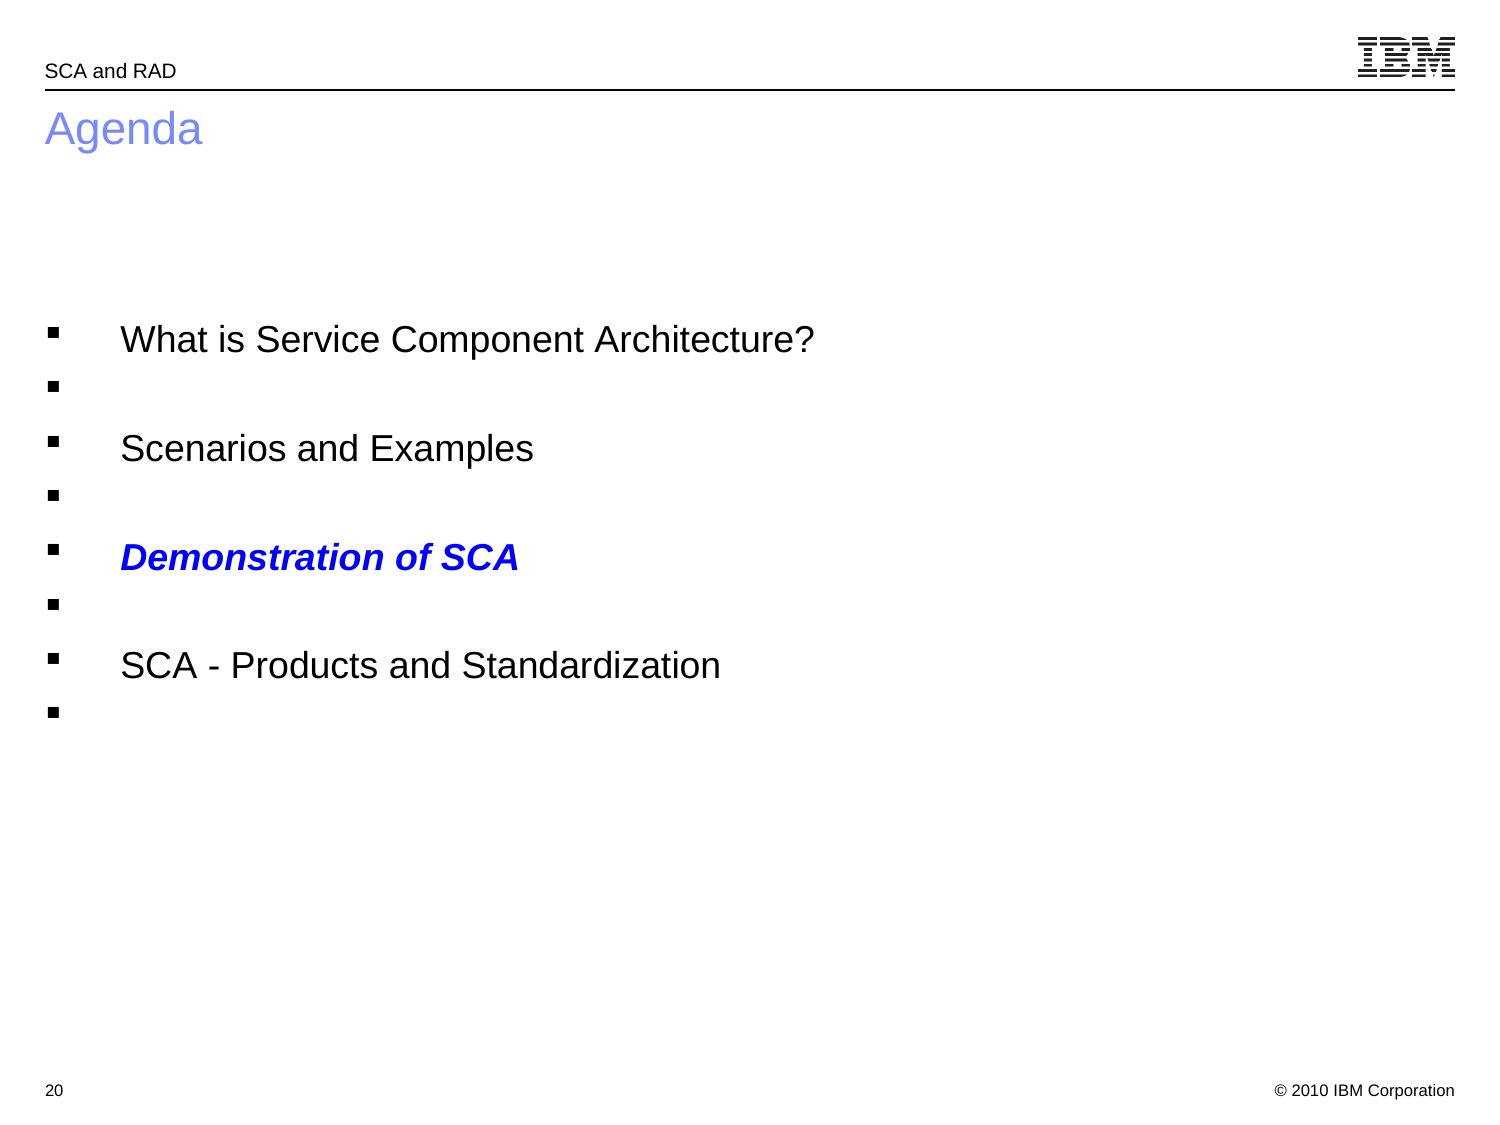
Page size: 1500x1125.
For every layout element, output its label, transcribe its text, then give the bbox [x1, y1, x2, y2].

list What is Service Component Architecture? Scenarios and Examples Demonstration of SCA SCA - Products and Standardization [29, 307, 1455, 1043]
title Agenda [29, 97, 1455, 293]
picture [1358, 37, 1455, 77]
